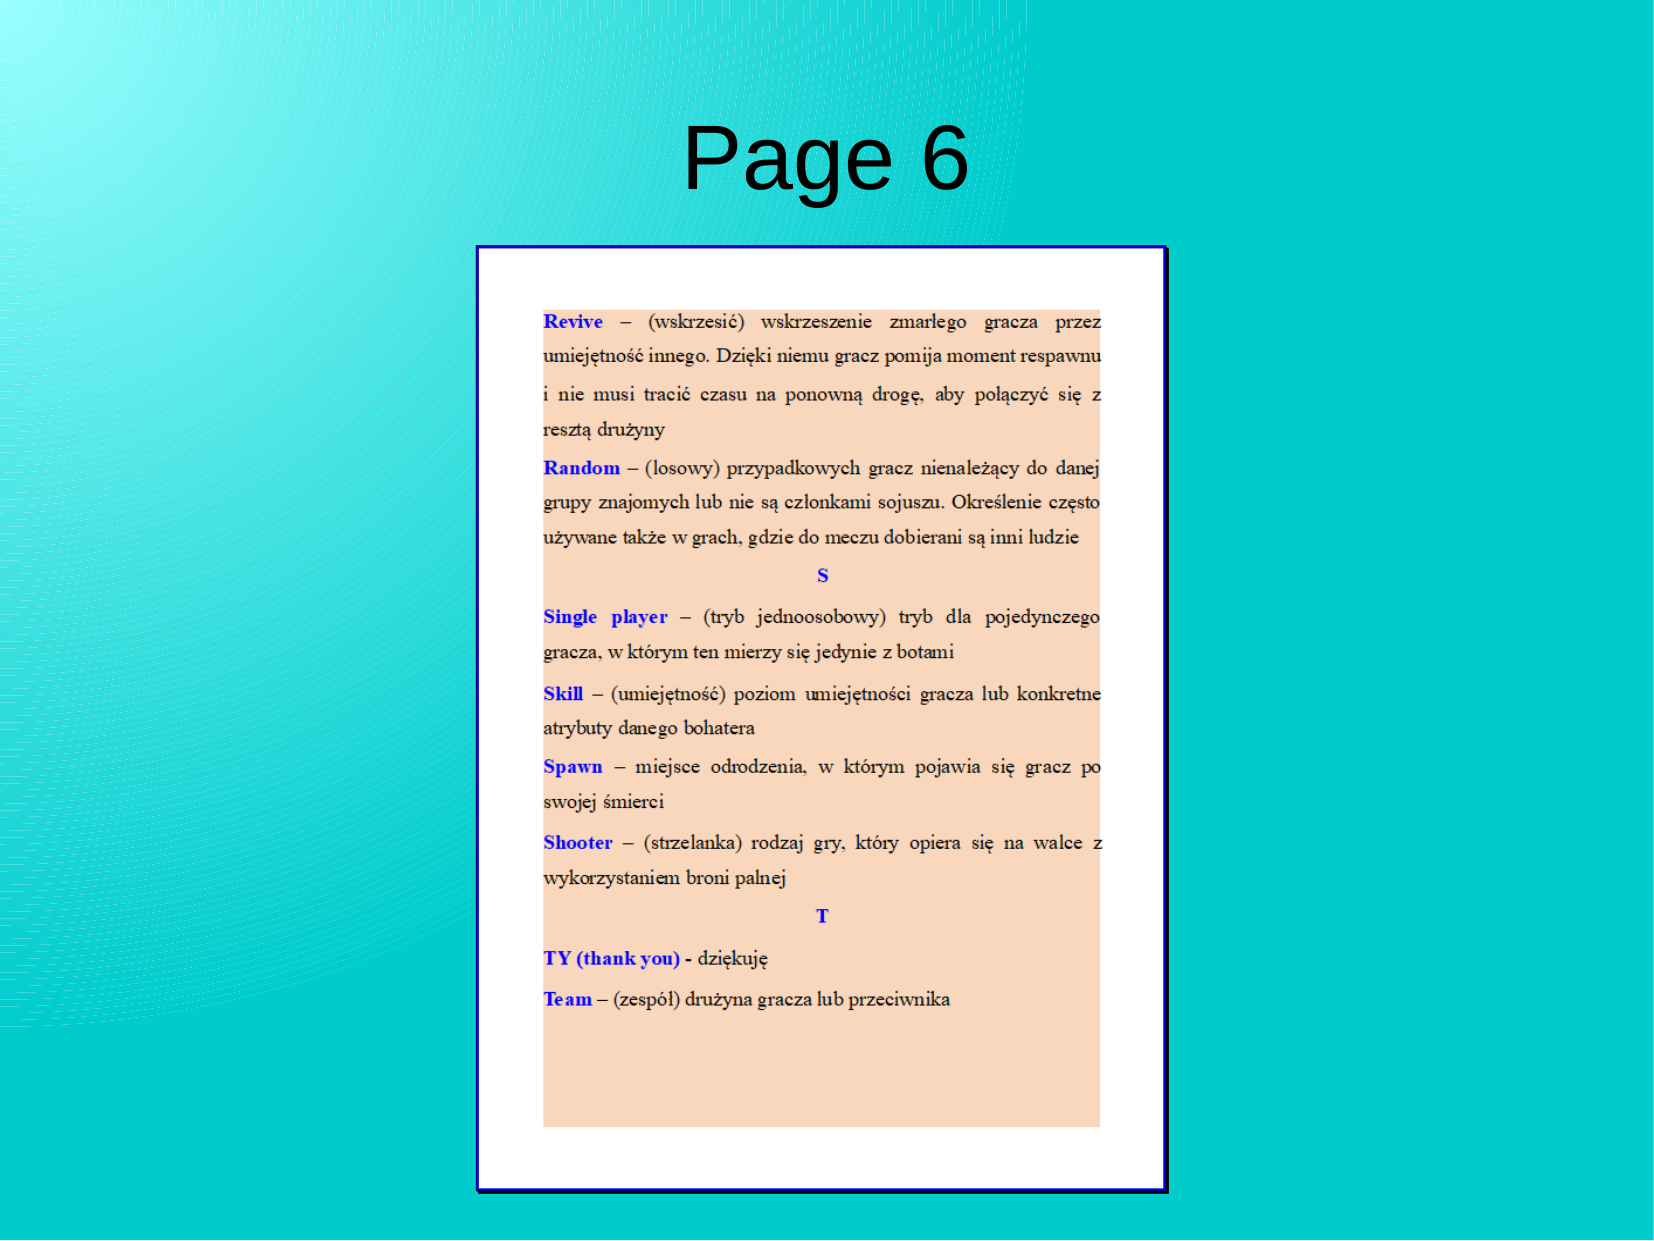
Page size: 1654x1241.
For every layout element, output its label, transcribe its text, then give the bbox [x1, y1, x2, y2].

picture [472, 236, 1182, 1202]
title Page 6 [82, 49, 1571, 257]
